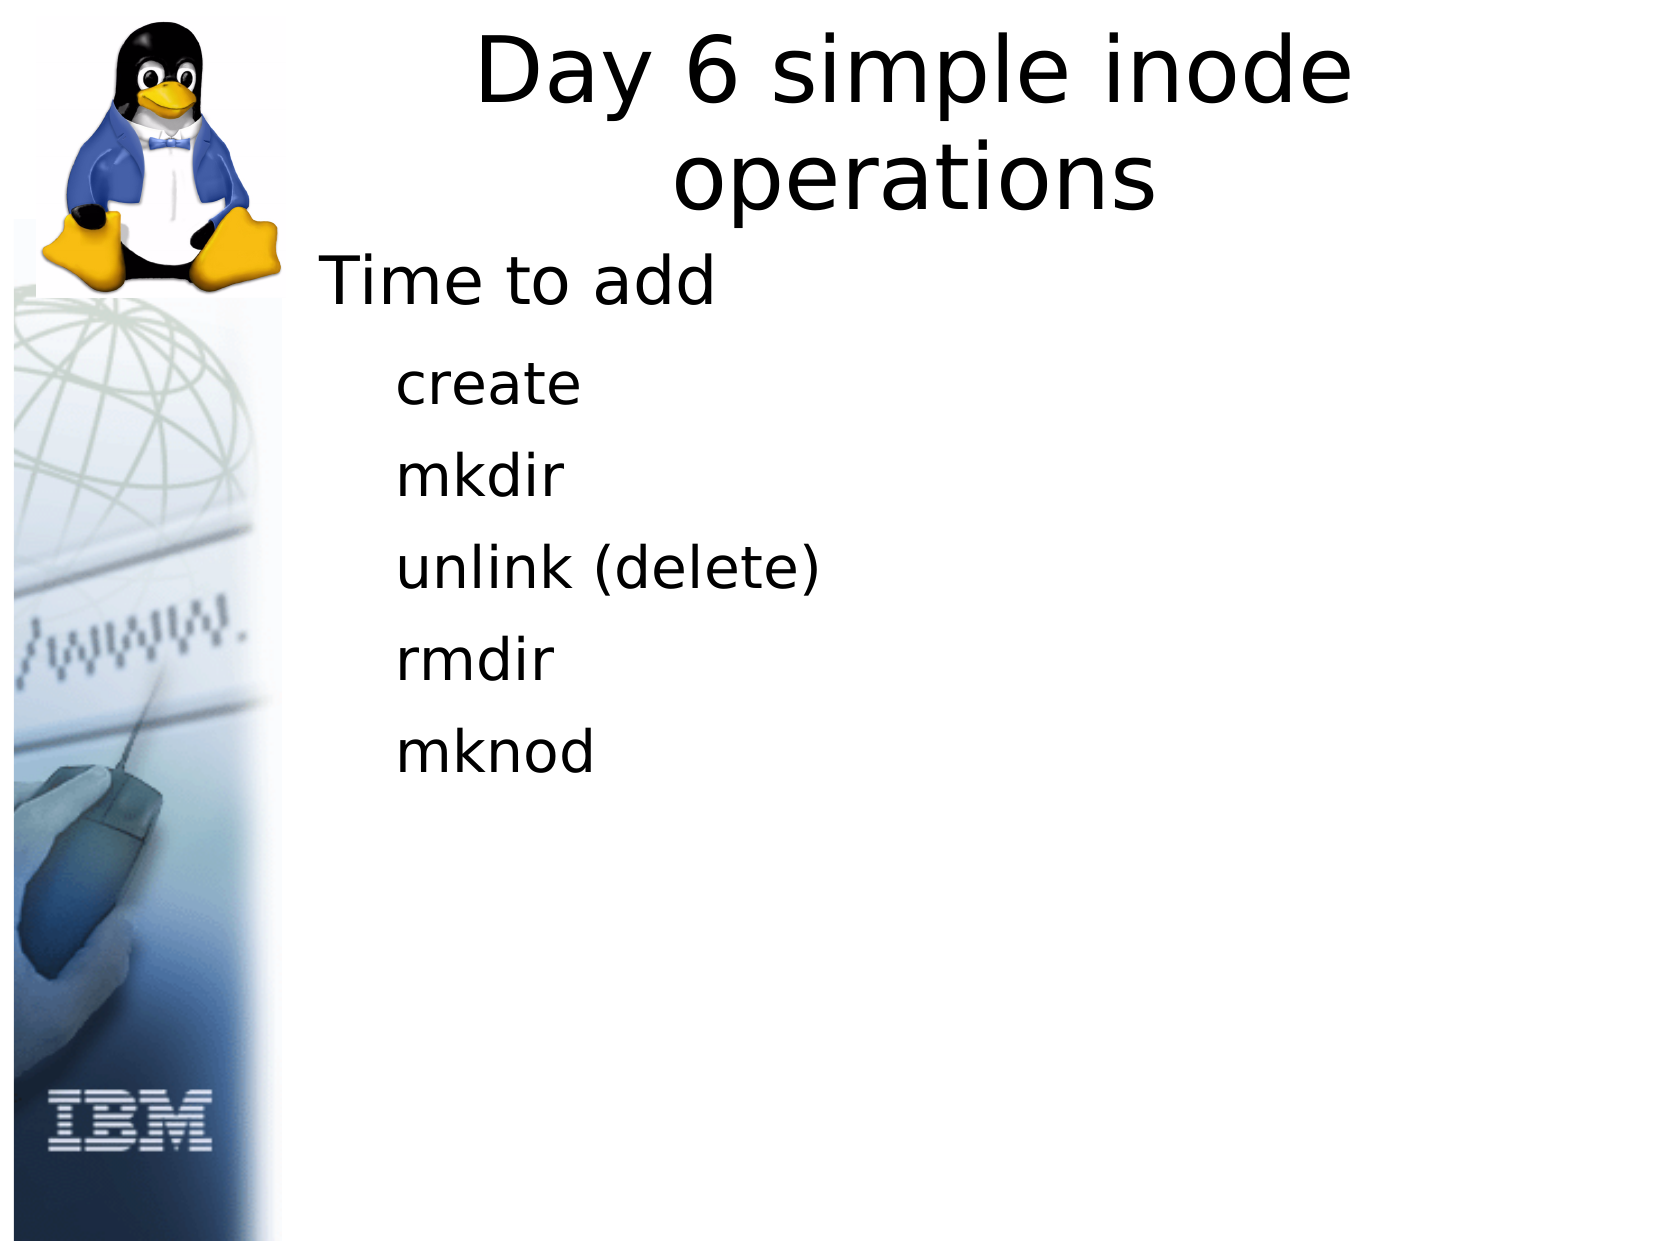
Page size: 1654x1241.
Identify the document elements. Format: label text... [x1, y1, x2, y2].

list Time to add create mkdir unlink (delete) rmdir mknod [301, 243, 1520, 1182]
title Day 6 simple inode operations [301, 17, 1528, 231]
